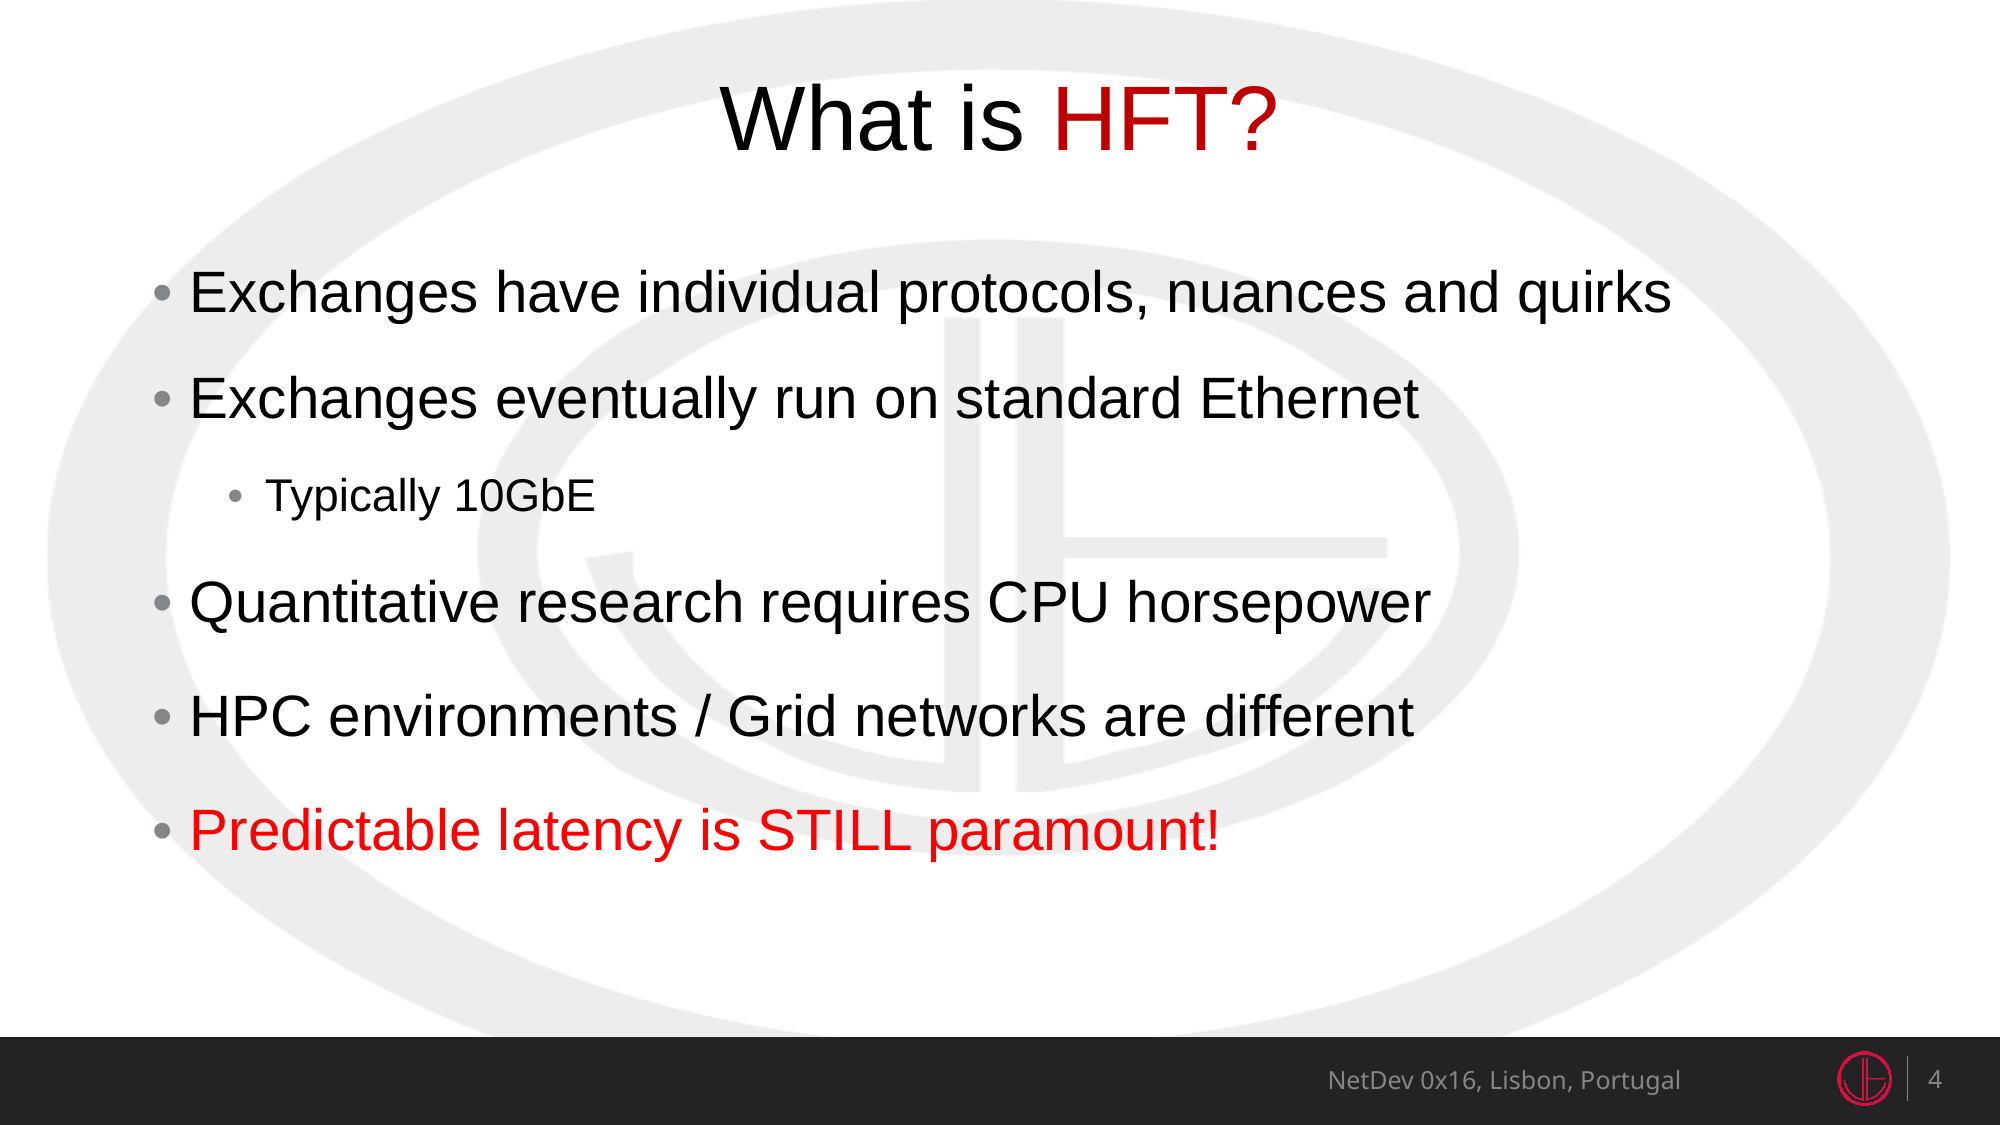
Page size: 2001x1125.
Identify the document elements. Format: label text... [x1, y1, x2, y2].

title What is HFT? [137, 25, 1863, 220]
list Exchanges have individual protocols, nuances and quirks Exchanges eventually run on standard Ethernet Typically 10GbE Quantitative research requires CPU horsepower HPC environments / Grid networks are different Predictable latency is STILL paramount! [137, 233, 1863, 1014]
text_box NetDev 0x16, Lisbon, Portugal [1312, 1050, 1763, 1110]
text_box <number> [1913, 1050, 2000, 1111]
picture [1837, 1051, 1892, 1106]
